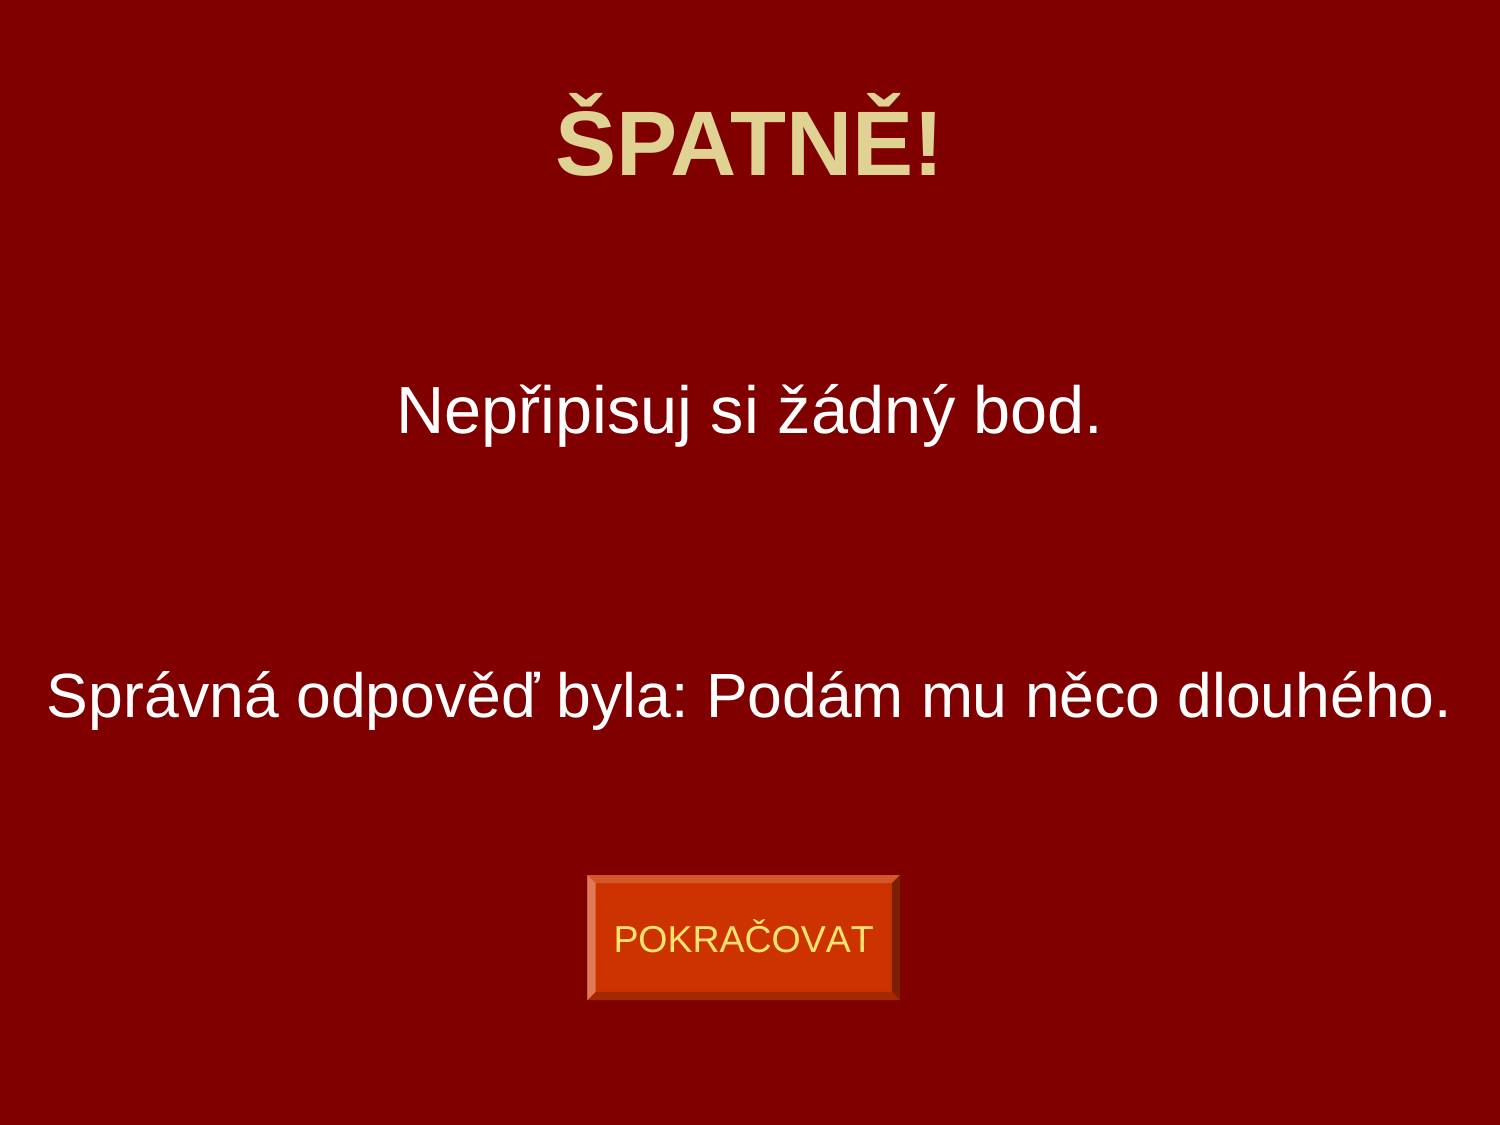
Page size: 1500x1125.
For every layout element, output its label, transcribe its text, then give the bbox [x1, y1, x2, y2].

text_box POKRAČOVAT [596, 884, 891, 991]
title SPRÁVNĚ! [589, 875, 899, 884]
title ŠPATNĚ! [75, 45, 1426, 233]
list Nepřipisuj si žádný bod. Správná odpověď byla: Podám mu něco dlouhého. [0, 262, 1500, 1006]
